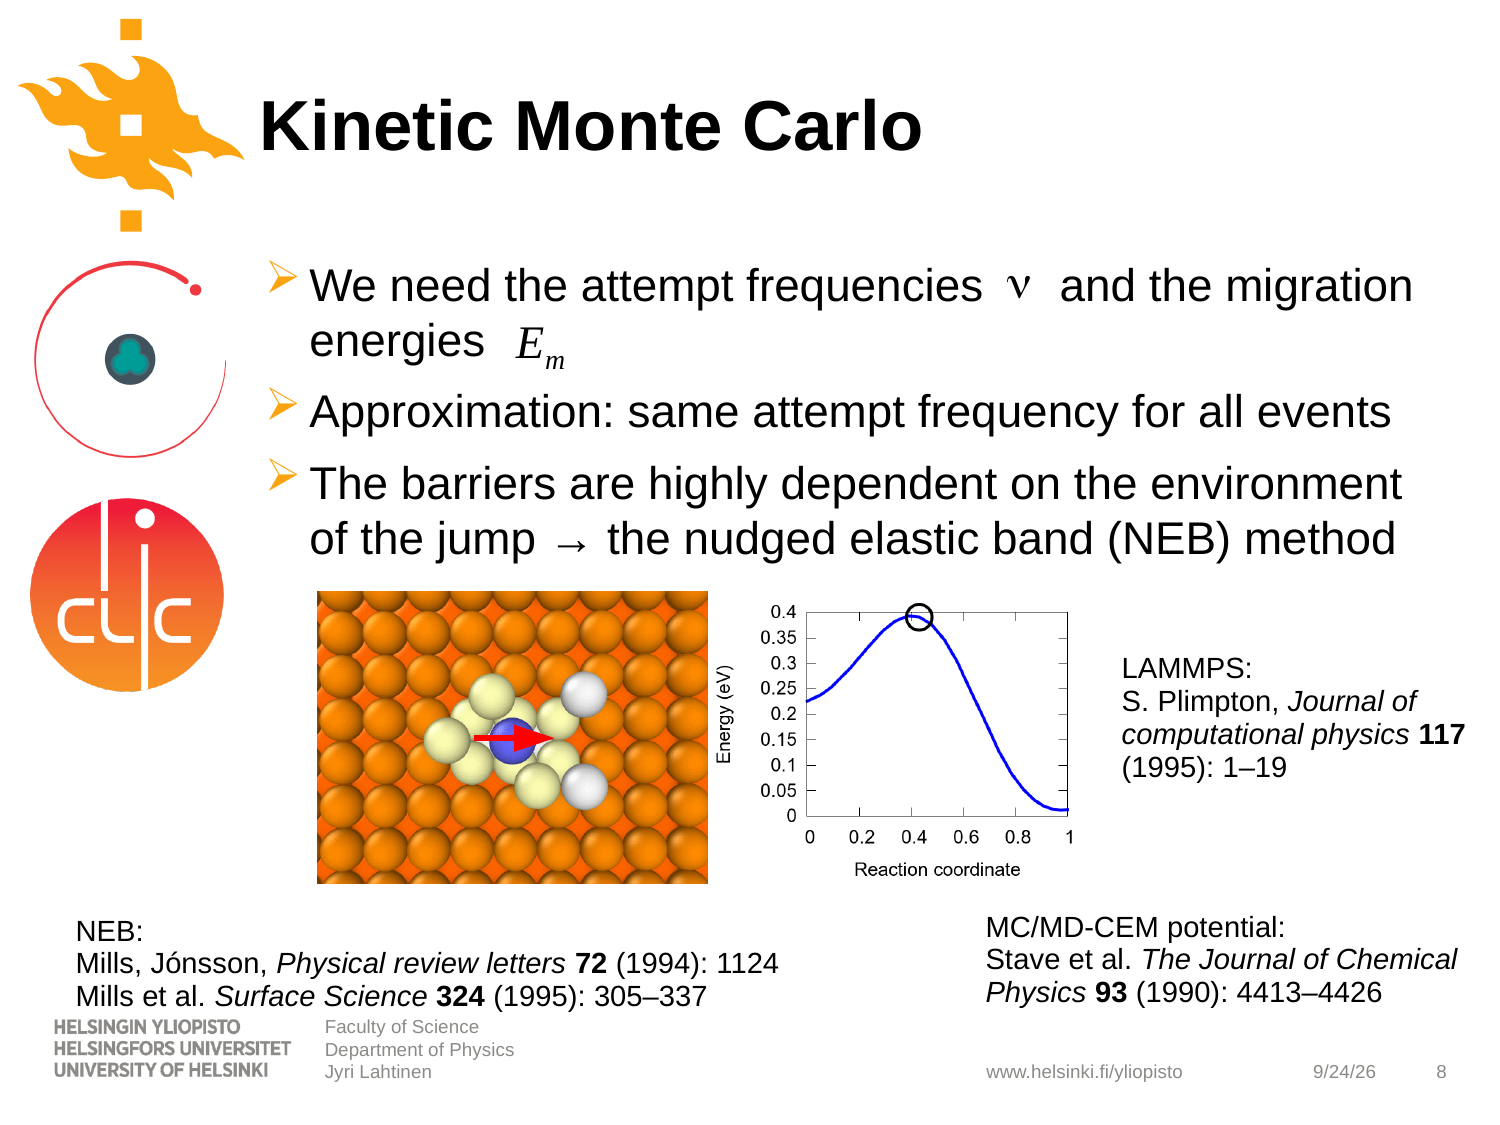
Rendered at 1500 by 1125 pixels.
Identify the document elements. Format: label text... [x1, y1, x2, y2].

title Kinetic Monte Carlo [259, 30, 1447, 214]
chart [501, 317, 578, 376]
footer Faculty of Science Department of Physics Jyri Lahtinen [324, 1021, 750, 1083]
picture [317, 591, 1098, 884]
list We need the attempt frequencies and the migration energies Approximation: same attempt frequency for all events The barriers are highly dependent on the environment of the jump → the nudged elastic band (NEB) method [265, 255, 1447, 988]
picture [53, 1017, 292, 1079]
picture [0, 255, 272, 740]
slide_number <number> [1376, 1017, 1447, 1083]
chart [993, 274, 1044, 303]
text_box MC/MD-CEM potential: Stave et al. The Journal of Chemical Physics 93 (1990): 4413–4426 [970, 903, 1474, 1017]
text_box LAMMPS: S. Plimpton, Journal of computational physics 117 (1995): 1–19 [1106, 645, 1483, 791]
slide_number 5/24/18 [1230, 1017, 1376, 1083]
text_box NEB: Mills, Jónsson, Physical review letters 72 (1994): 1124 Mills et al. Surface Science 324 (1995): 305–337 [60, 907, 797, 1021]
